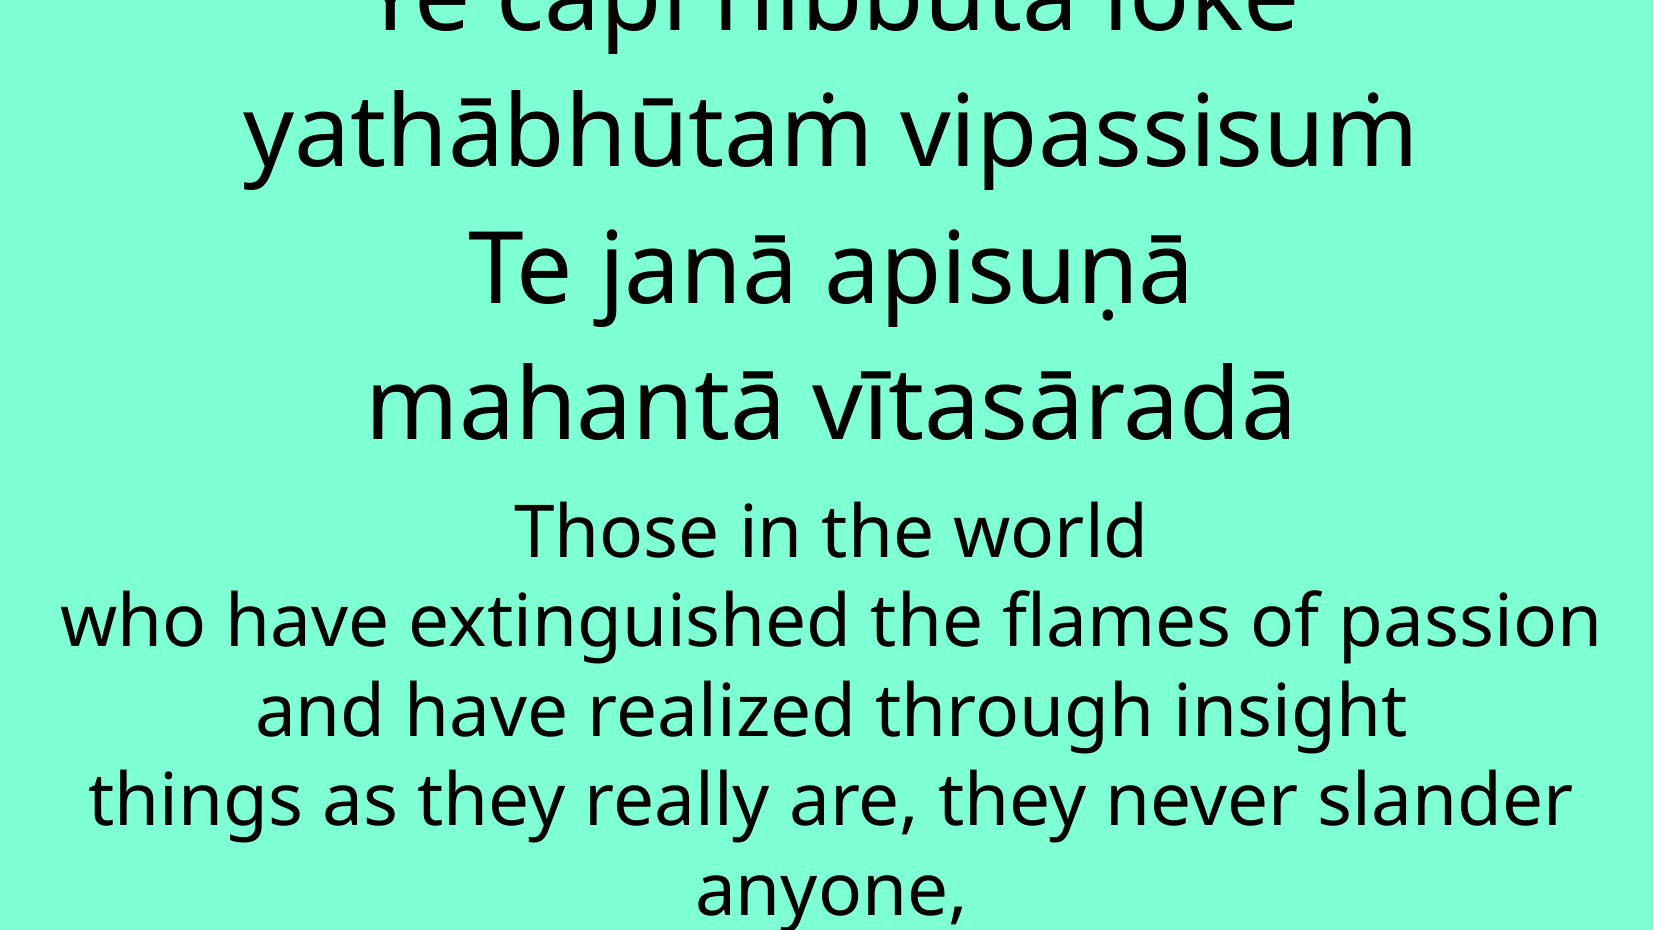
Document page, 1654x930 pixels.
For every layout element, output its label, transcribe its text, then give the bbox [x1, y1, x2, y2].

subtitle Ye cāpi nibbutā loke yathābhūtaṁ vipassisuṁ Te janā apisuṇā mahantā vītasāradā Those in the world who have extinguished the flames of passion and have realized through insight things as they really are, they never slander anyone, they are mighty men, who are free from fear. [45, 5, 1618, 930]
